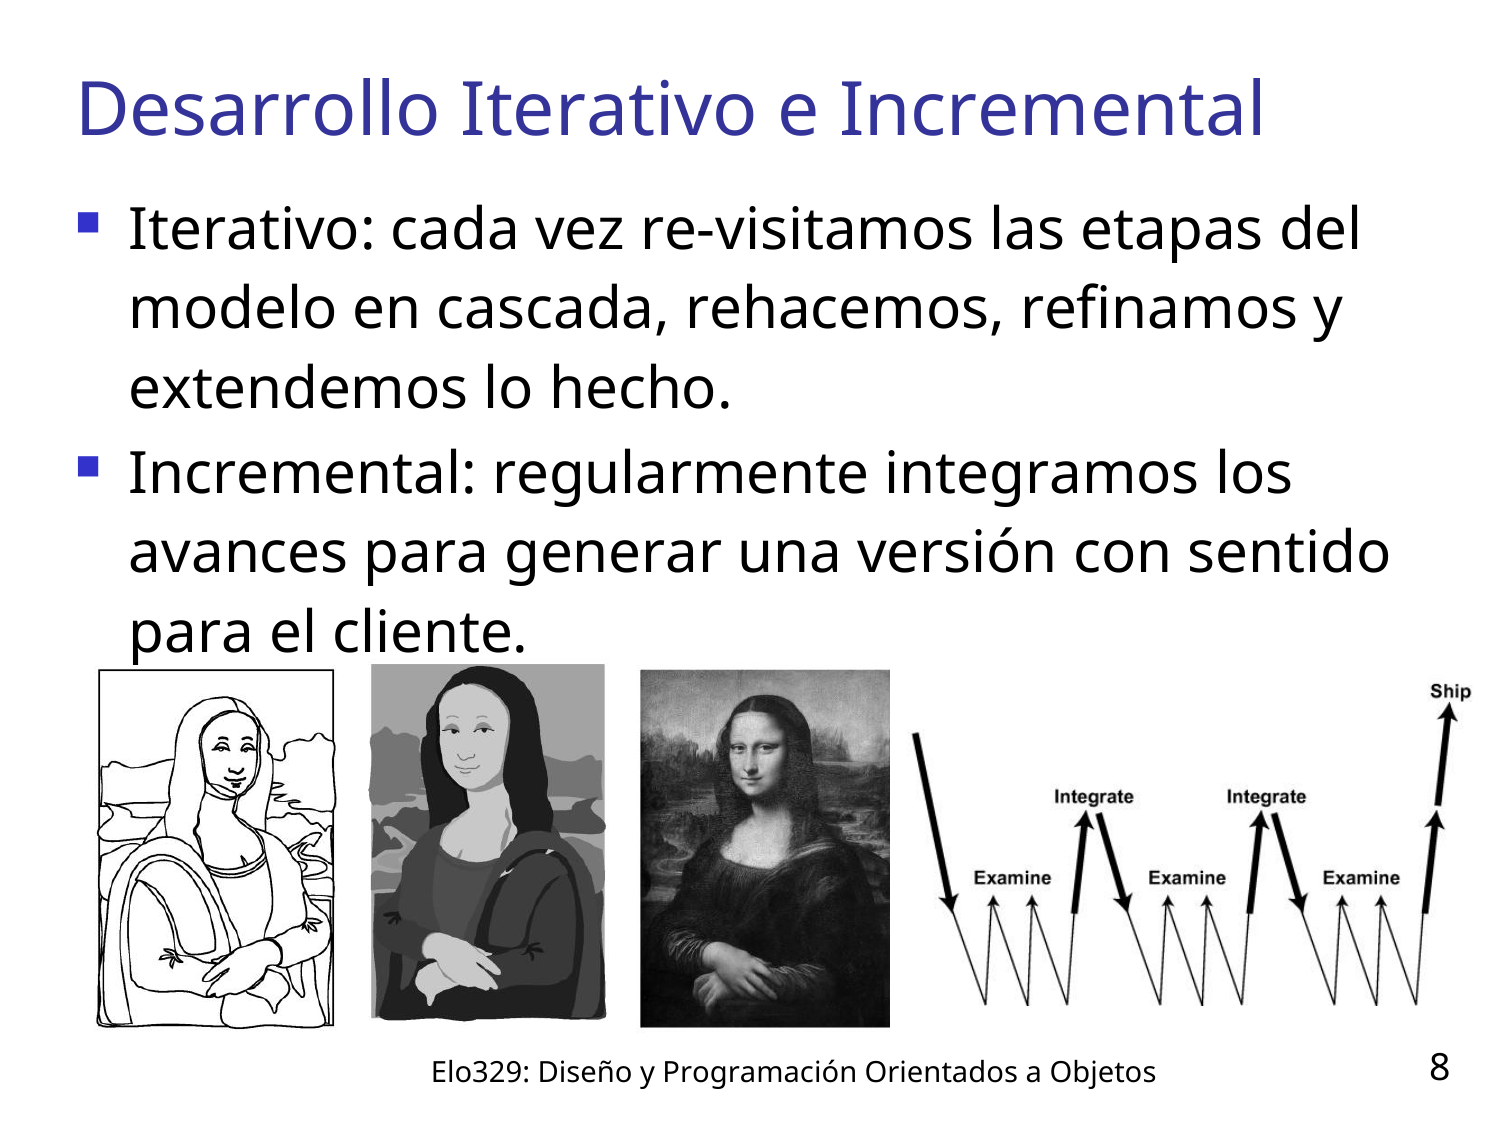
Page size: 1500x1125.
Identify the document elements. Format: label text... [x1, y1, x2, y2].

picture [636, 663, 890, 1039]
list Iterativo: cada vez re-visitamos las etapas del modelo en cascada, rehacemos, refinamos y extendemos lo hecho. Incremental: regularmente integramos los avances para generar una versión con sentido para el cliente. [75, 187, 1398, 635]
picture [94, 665, 337, 1041]
picture [898, 675, 1487, 1006]
title Desarrollo Iterativo e Incremental [75, 32, 1426, 181]
picture [368, 658, 609, 1034]
